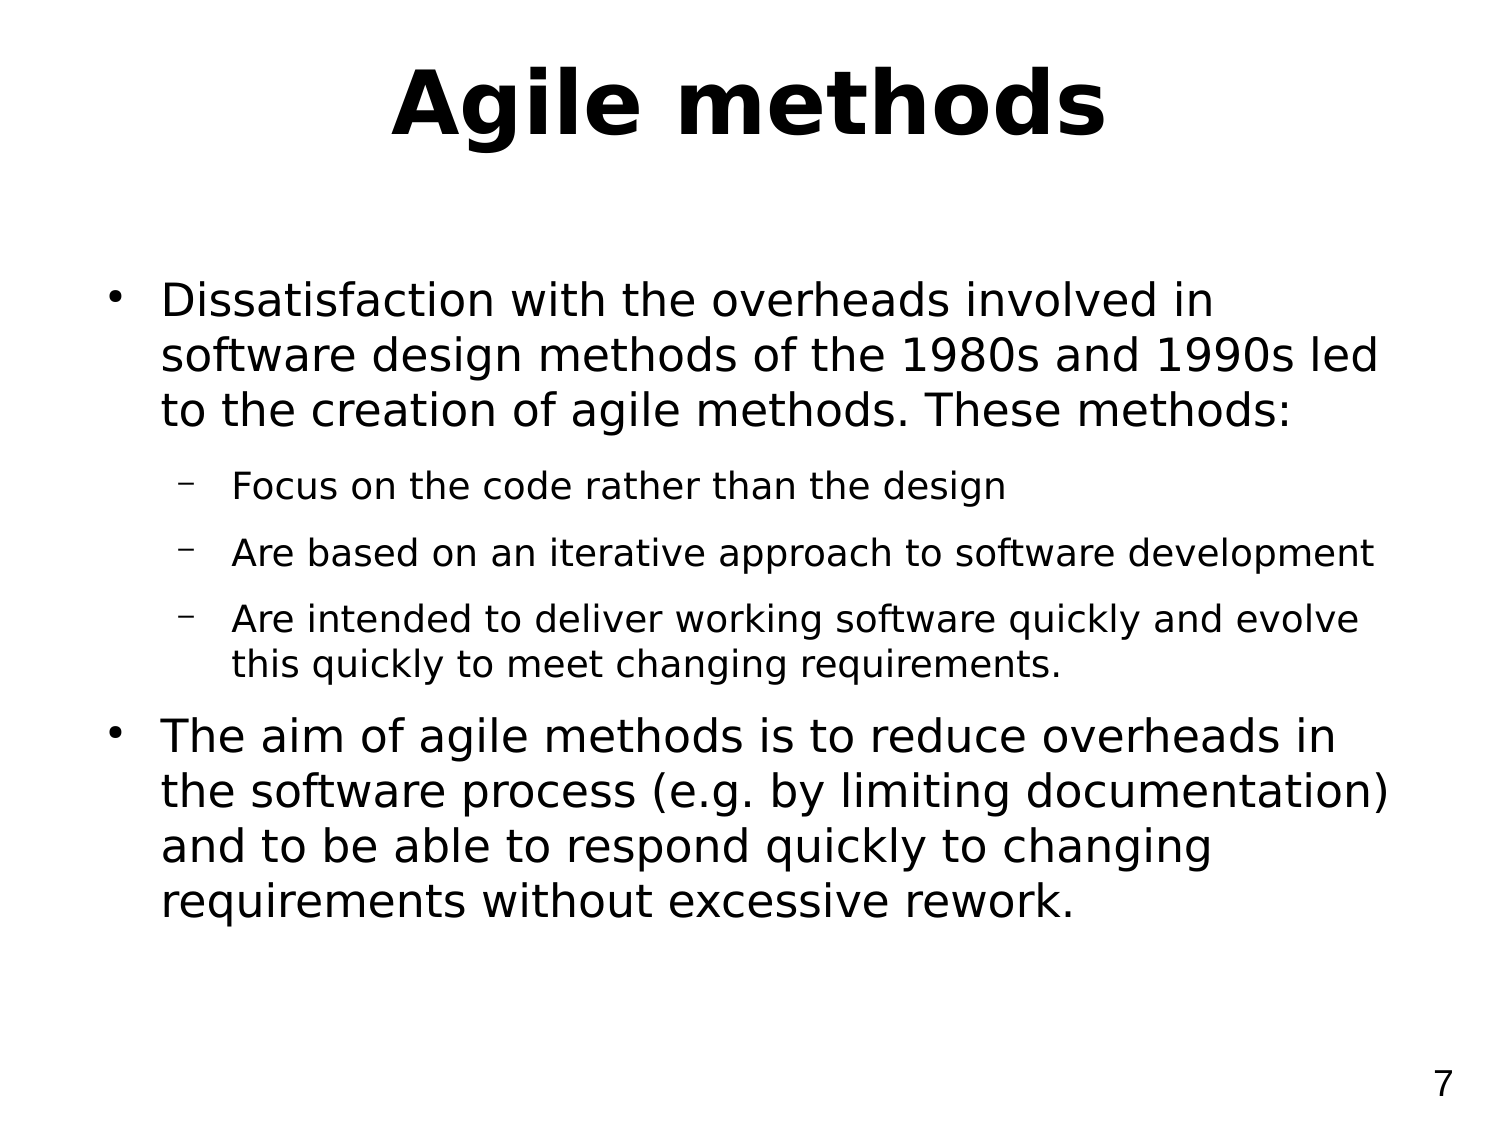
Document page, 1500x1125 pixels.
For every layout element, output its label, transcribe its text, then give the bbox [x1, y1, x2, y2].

list Dissatisfaction with the overheads involved in software design methods of the 1980s and 1990s led to the creation of agile methods. These methods: Focus on the code rather than the design Are based on an iterative approach to software development Are intended to deliver working software quickly and evolve this quickly to meet changing requirements. The aim of agile methods is to reduce overheads in the software process (e.g. by limiting documentation) and to be able to respond quickly to changing requirements without excessive rework. [75, 263, 1425, 1063]
title Agile methods [75, 33, 1425, 166]
